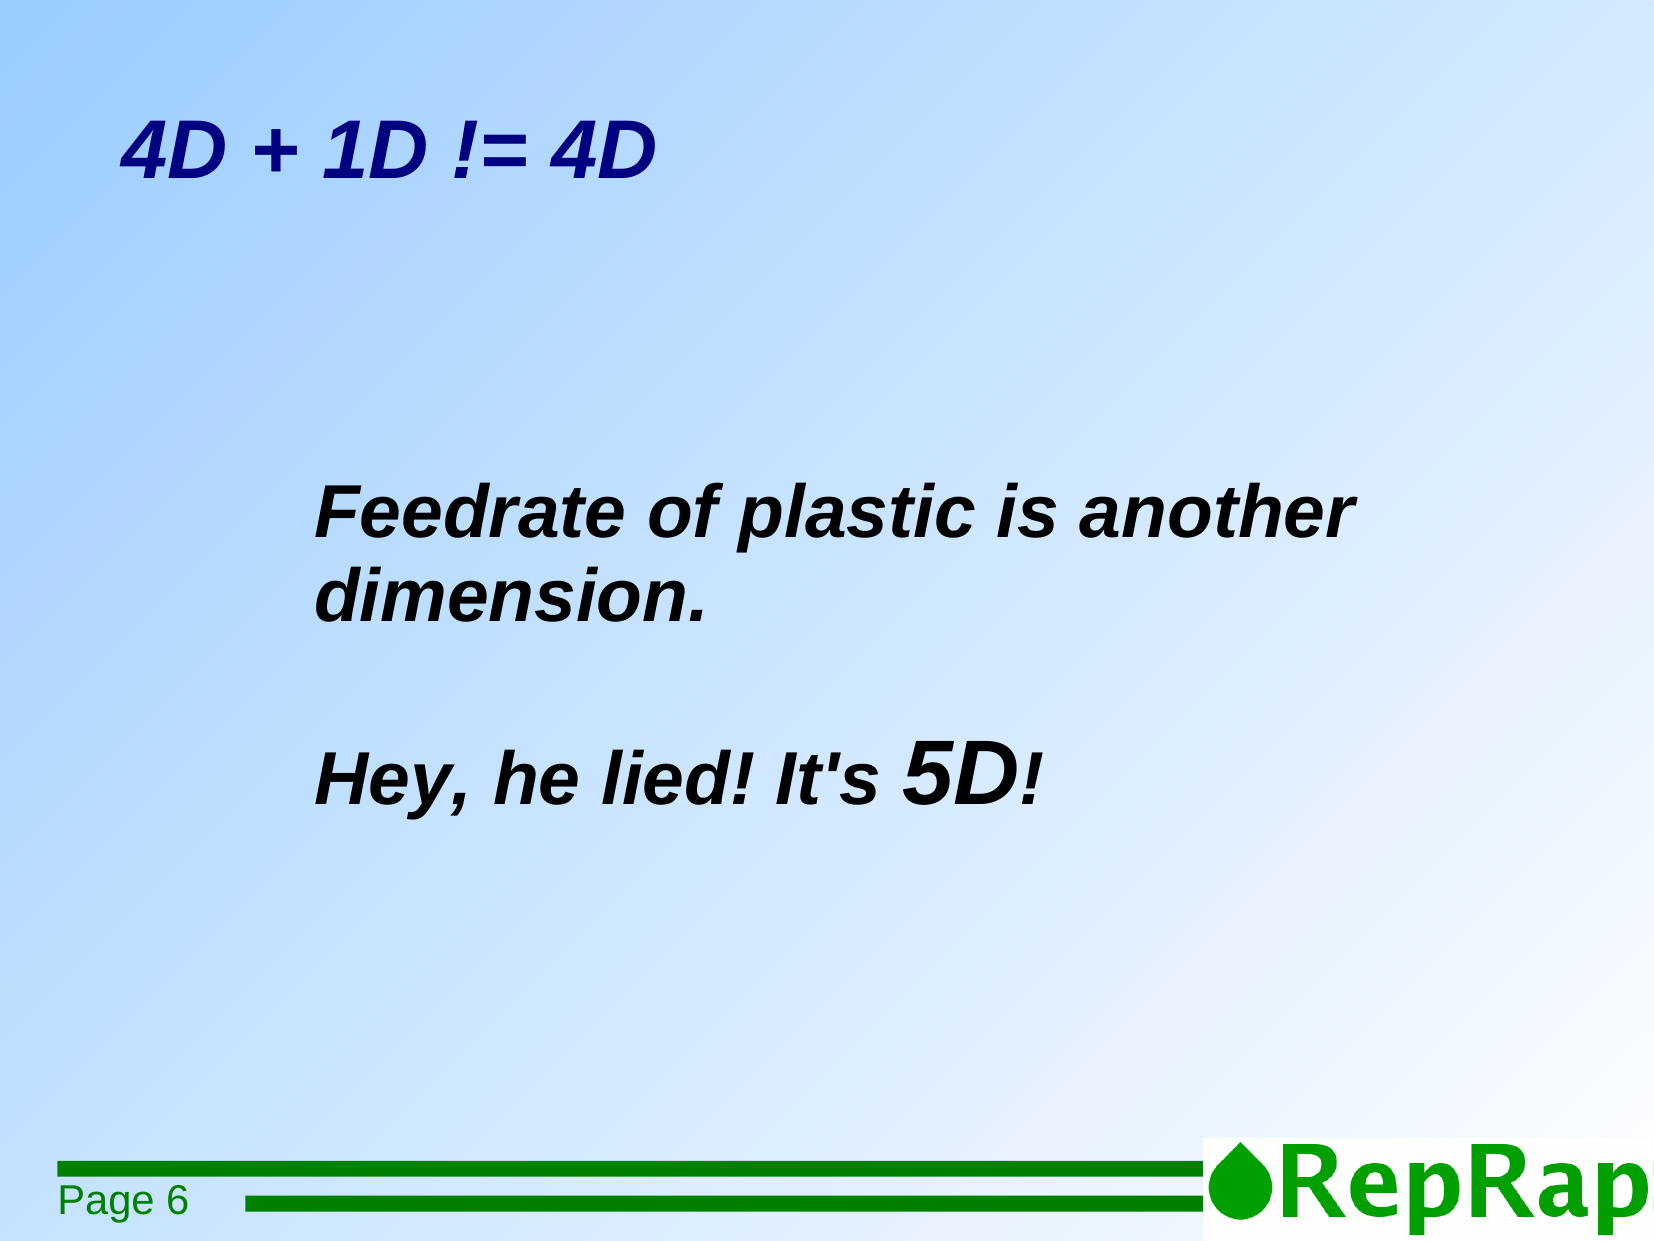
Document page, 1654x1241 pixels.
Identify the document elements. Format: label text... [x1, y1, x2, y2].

picture [1203, 1138, 1654, 1241]
title 4D + 1D != 4D [121, 46, 1534, 254]
text_box Feedrate of plastic is another dimension. Hey, he lied! It's 5D! [314, 290, 1570, 1088]
